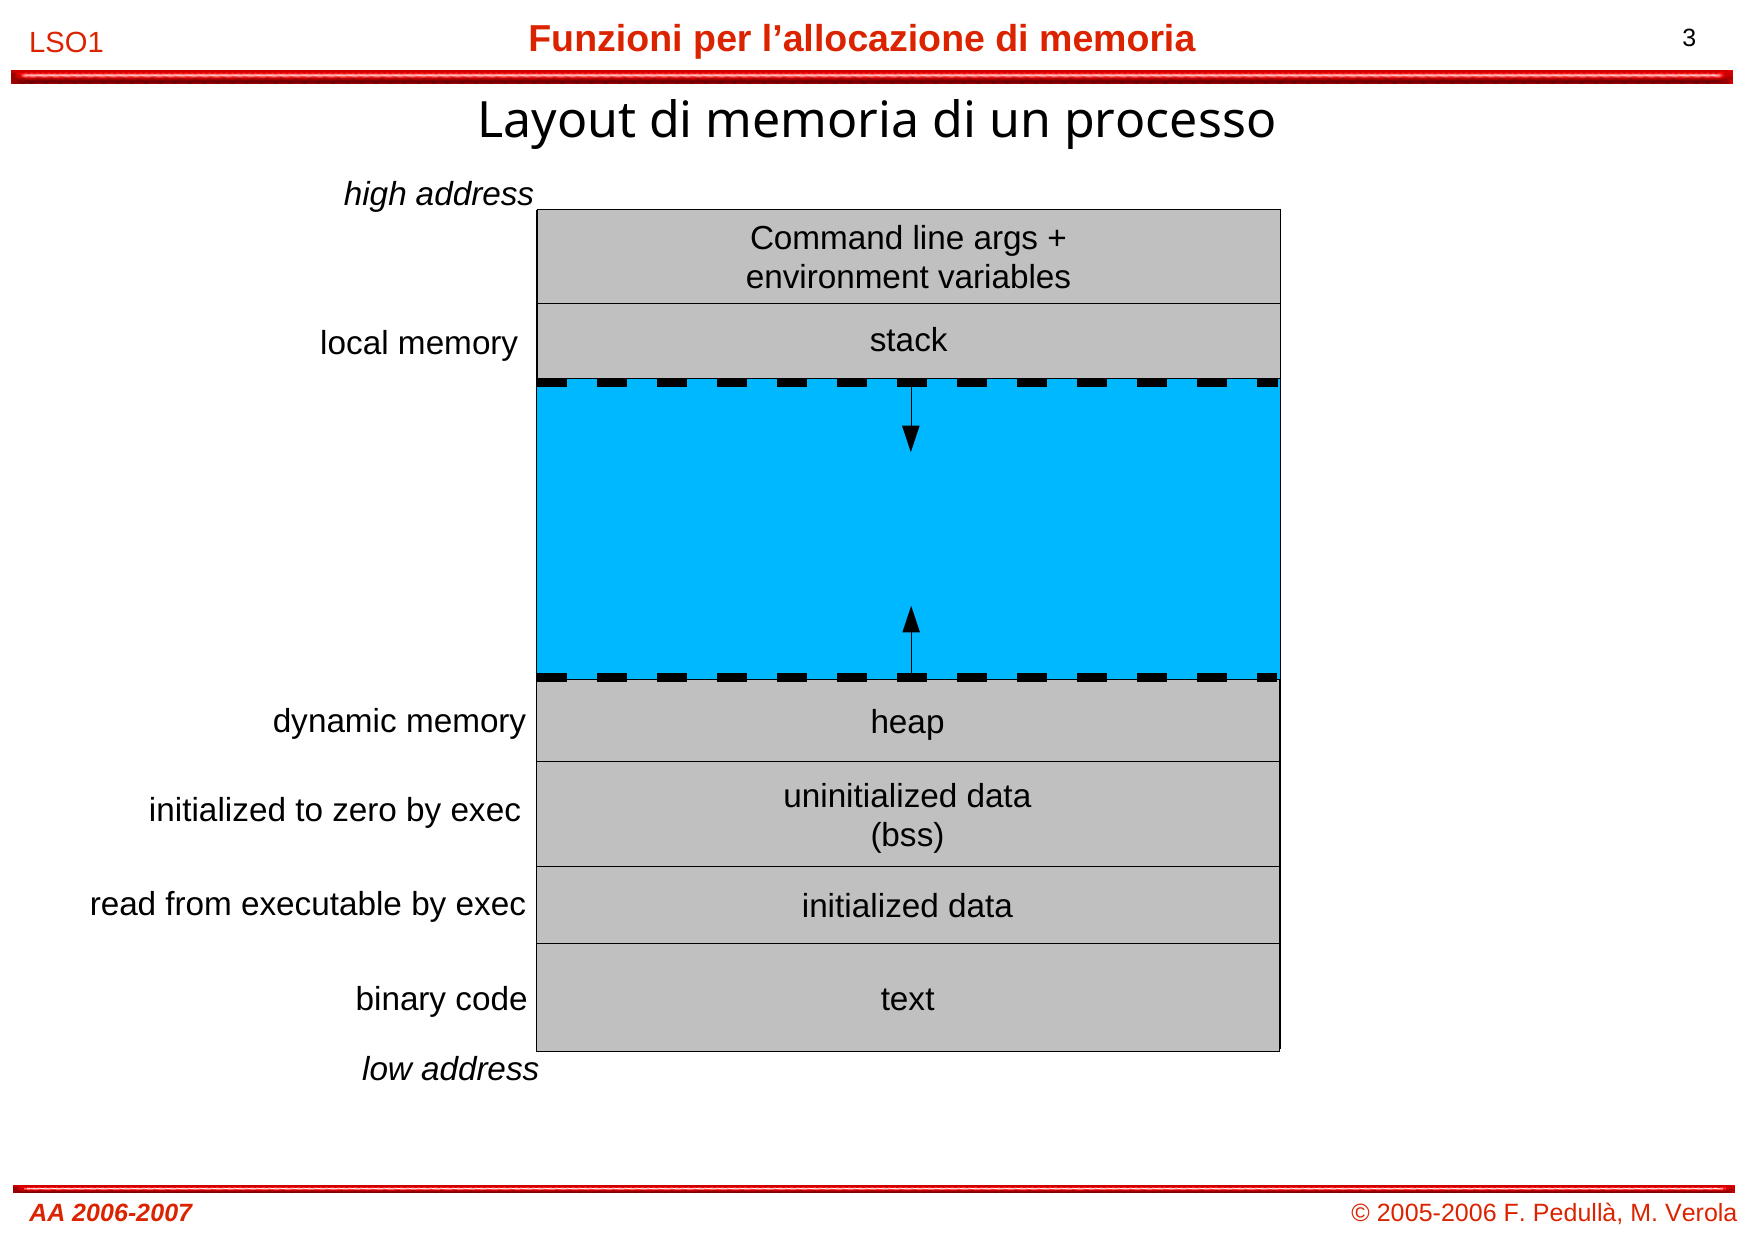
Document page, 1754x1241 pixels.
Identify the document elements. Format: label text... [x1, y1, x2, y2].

text_box initialized data [536, 866, 1280, 943]
text_box high address [343, 173, 535, 228]
text_box initialized to zero by exec [148, 789, 522, 844]
text_box local memory [320, 322, 571, 375]
text_box binary code [355, 978, 606, 1030]
text_box [536, 379, 1281, 1049]
text_box dynamic memory [272, 700, 527, 753]
title Layout di memoria di un processo [400, 72, 1355, 168]
picture [13, 1185, 1735, 1193]
text_box low address [362, 1048, 541, 1102]
text_box Command line args + environment variables [537, 209, 1281, 304]
text_box read from executable by exec [89, 883, 527, 960]
text_box heap [536, 679, 1280, 761]
picture [11, 70, 1733, 84]
text_box stack [537, 304, 1281, 379]
text_box uninitialized data (bss) [536, 761, 1280, 866]
text_box text [536, 943, 1280, 1052]
